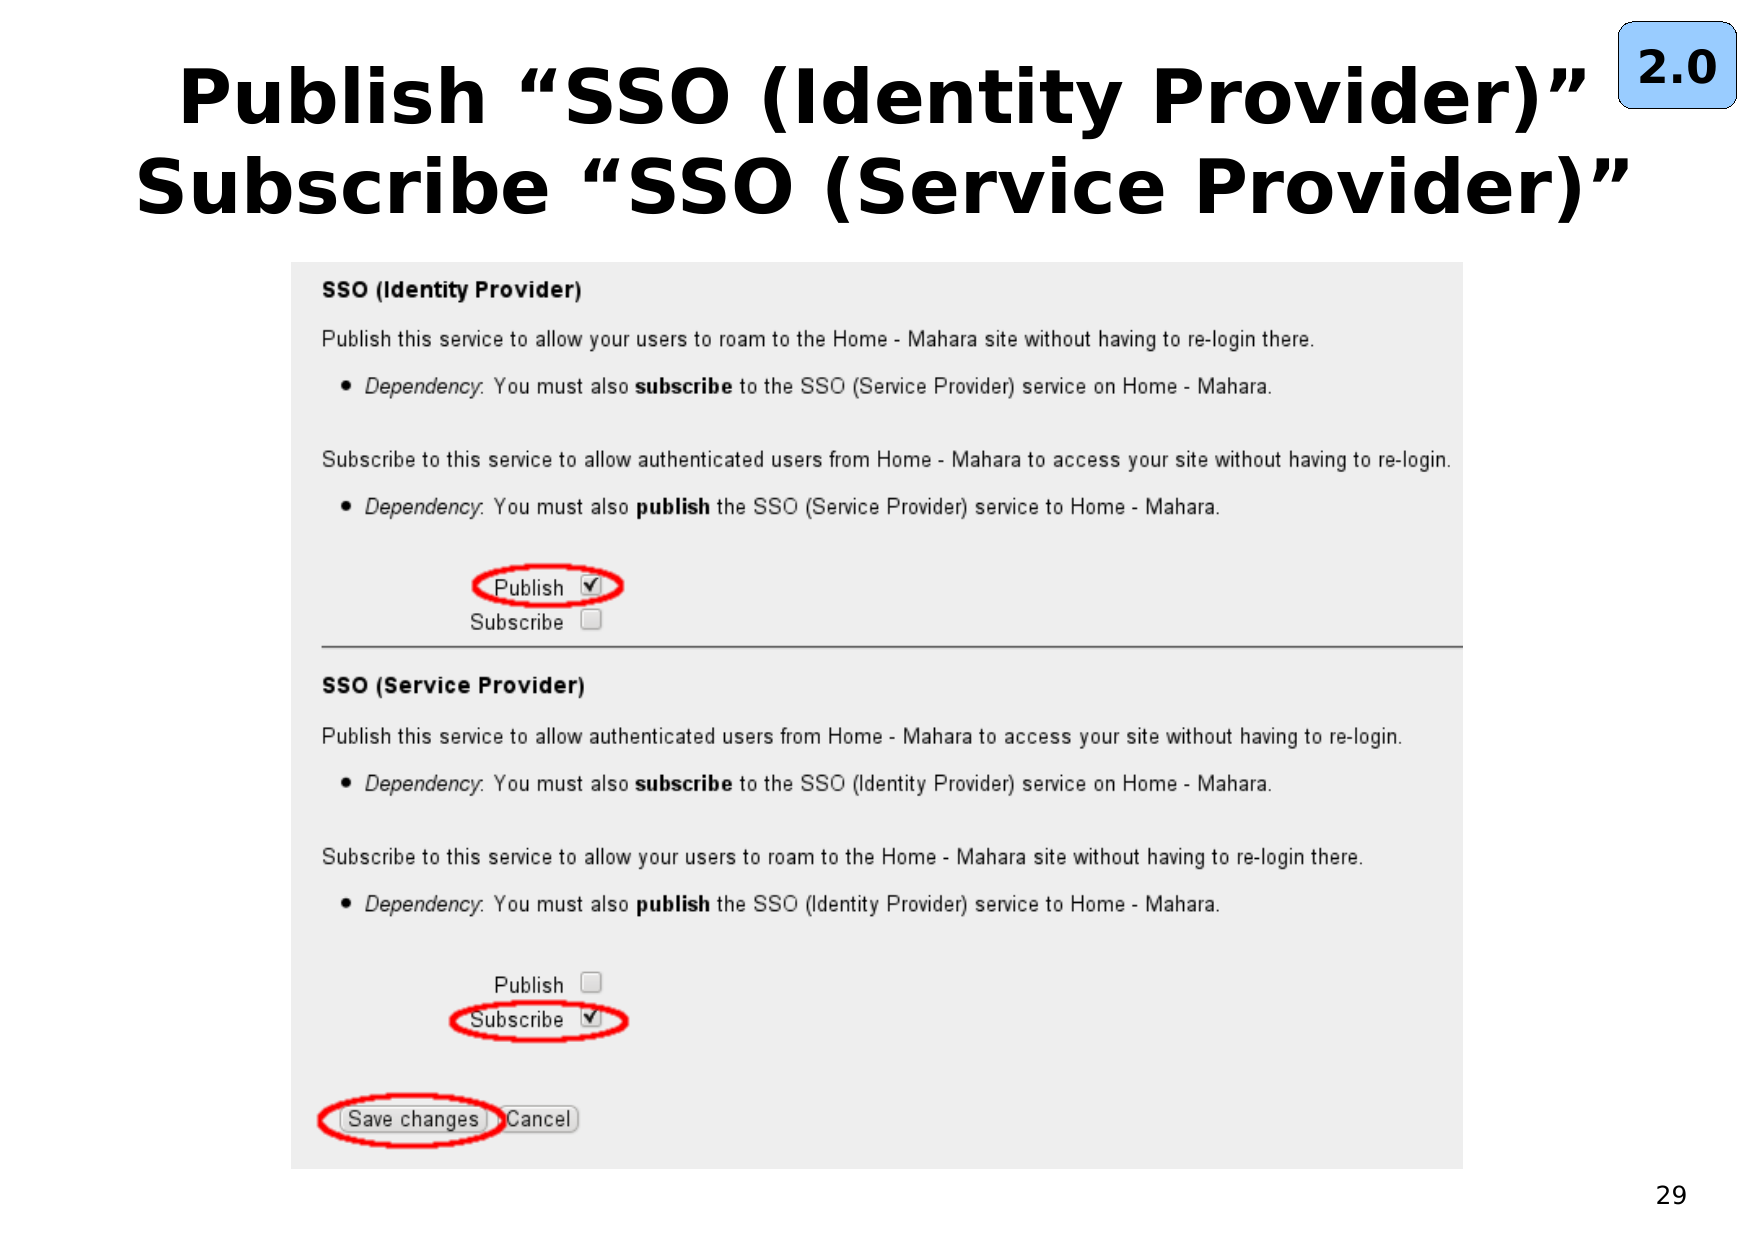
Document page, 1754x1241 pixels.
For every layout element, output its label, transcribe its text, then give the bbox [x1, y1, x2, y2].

title Publish “SSO (Identity Provider)” Subscribe “SSO (Service Provider)” [59, 34, 1713, 242]
picture [291, 262, 1463, 1169]
text_box 2.0 [1618, 21, 1737, 109]
